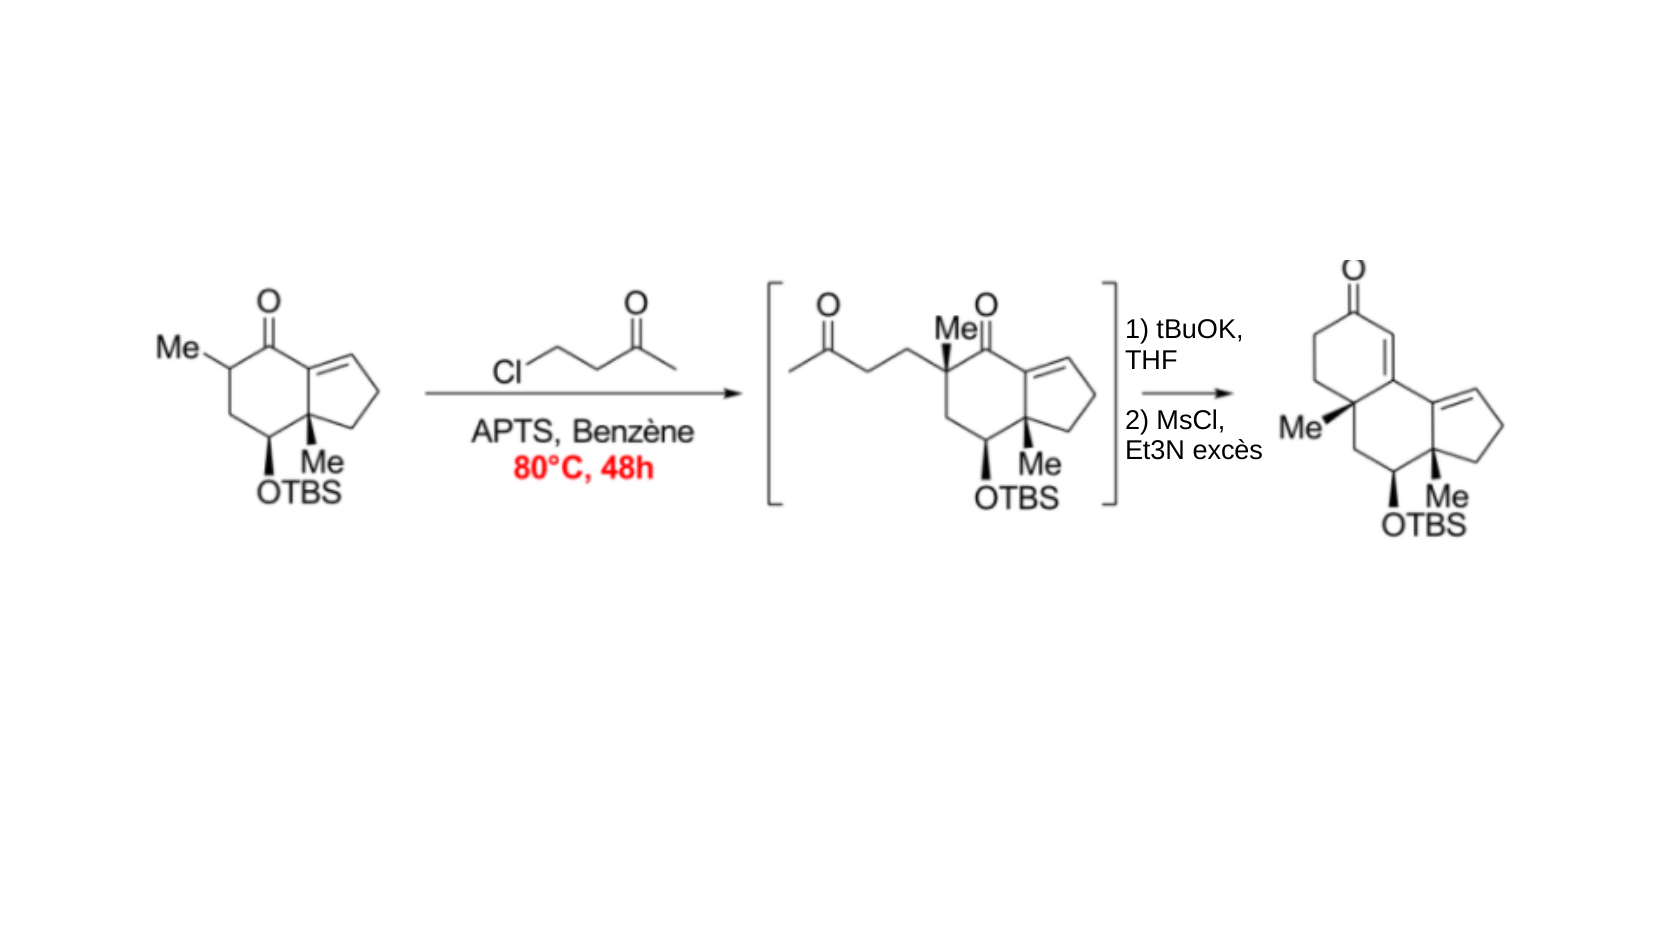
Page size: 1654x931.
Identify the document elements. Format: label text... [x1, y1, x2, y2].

text_box 1) tBuOK, THF 2) MsCl, Et3N excès [1110, 307, 1288, 742]
picture [6, 260, 1642, 544]
